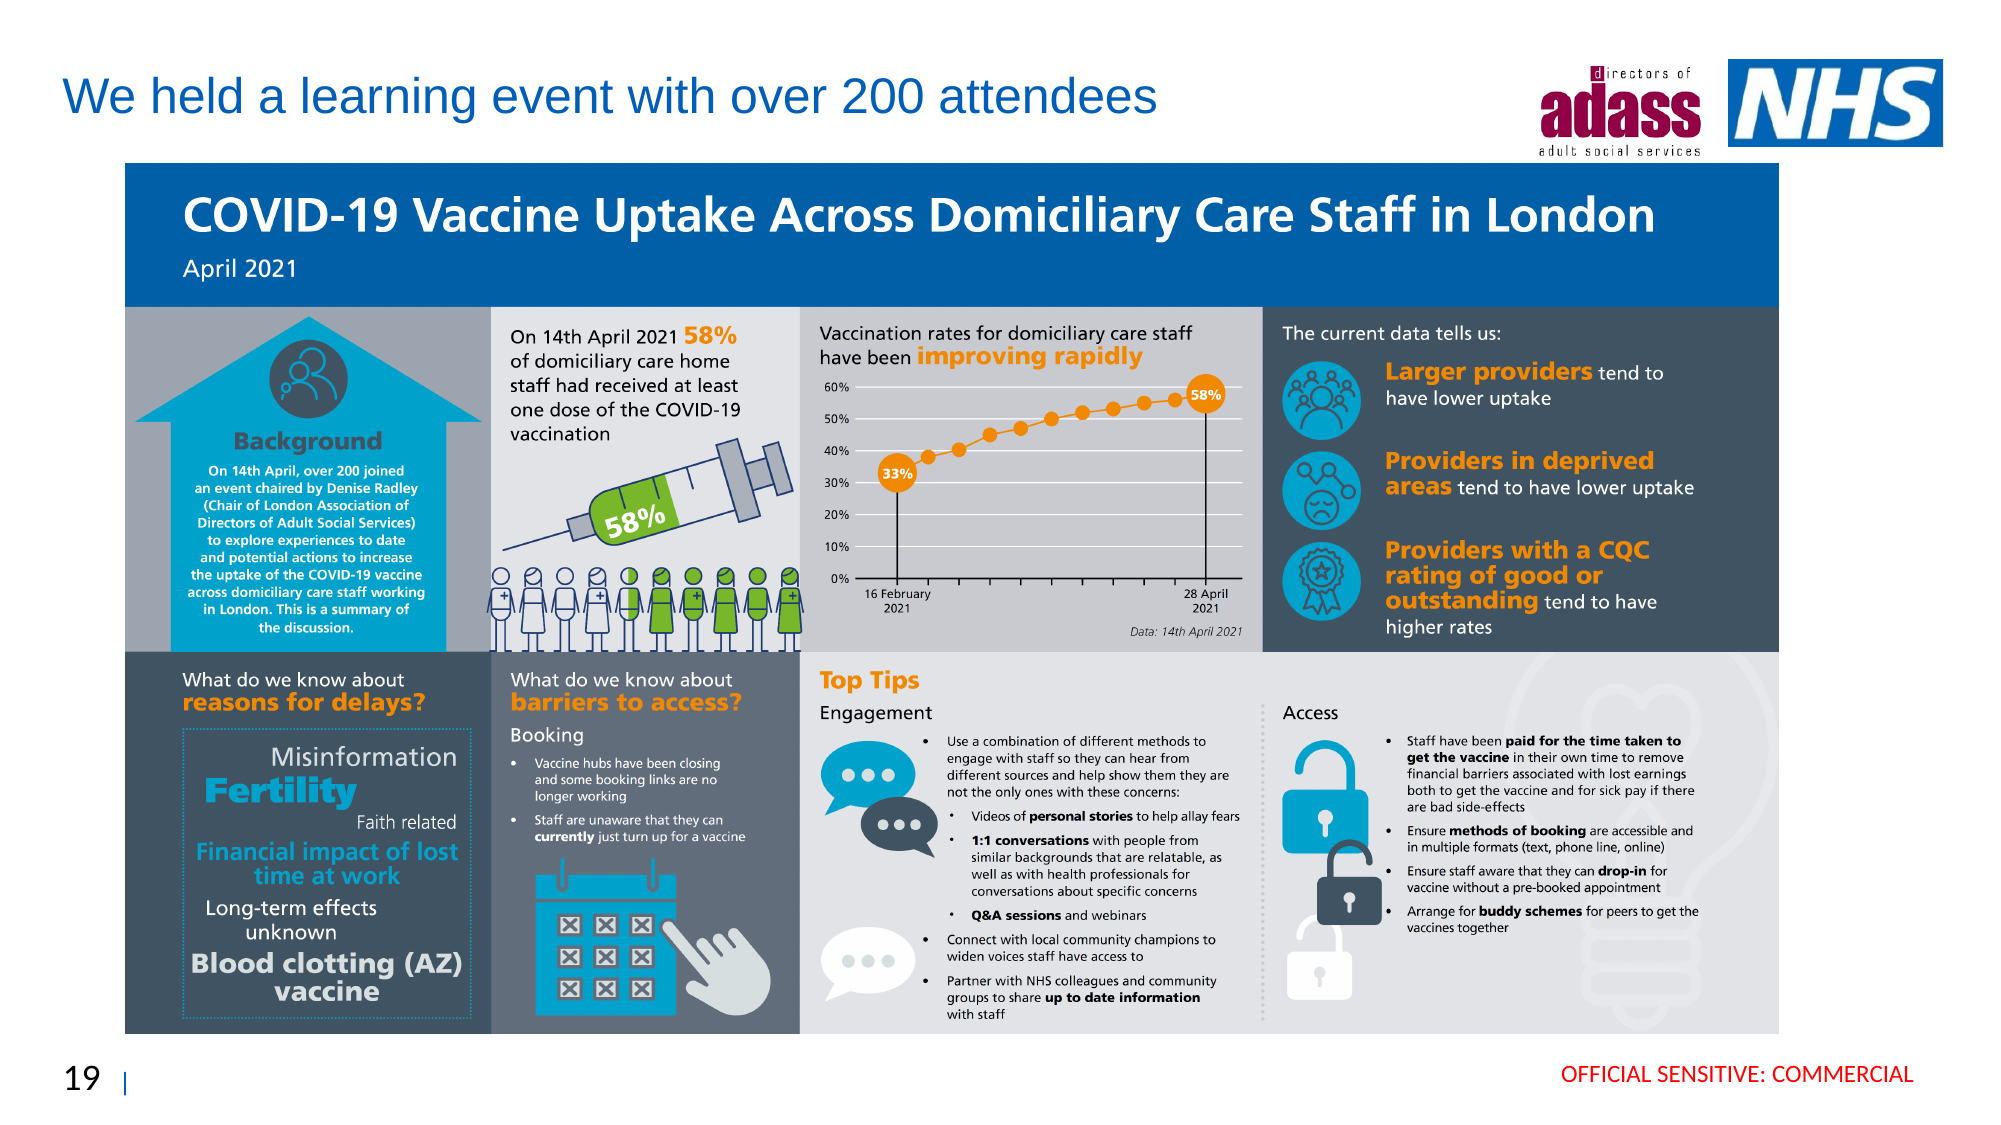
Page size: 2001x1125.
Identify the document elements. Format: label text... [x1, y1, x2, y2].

title We held a learning event with over 200 attendees [47, 47, 1701, 148]
picture [125, 163, 1779, 1034]
